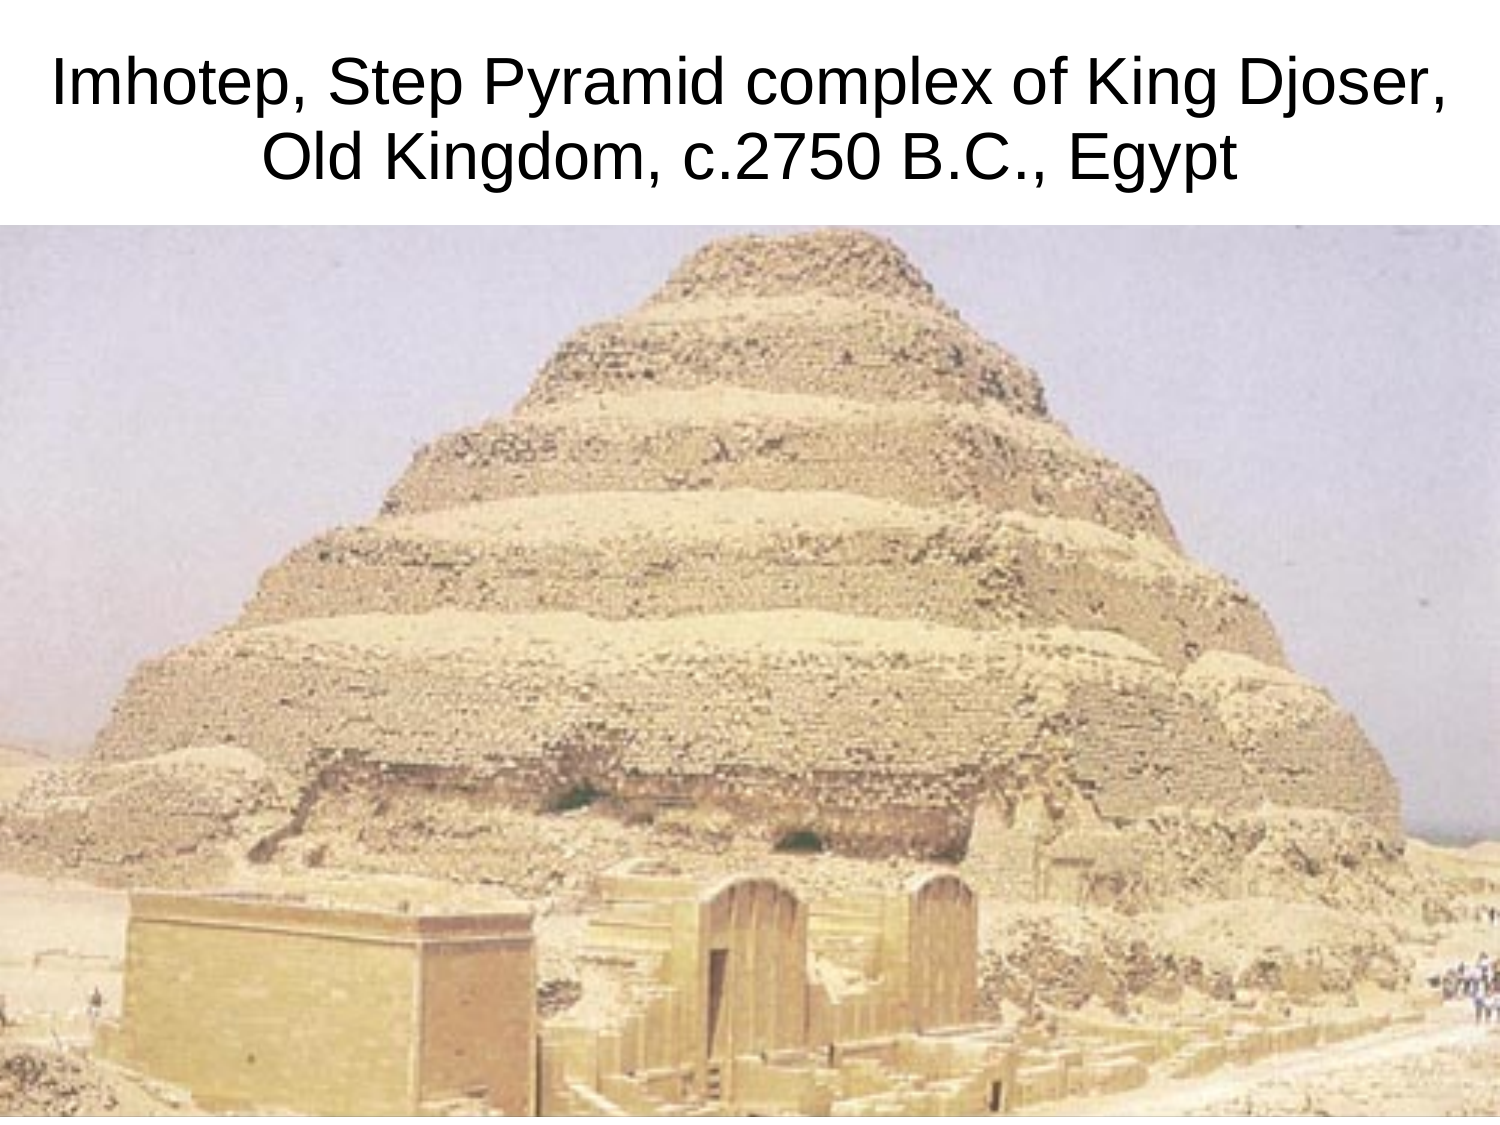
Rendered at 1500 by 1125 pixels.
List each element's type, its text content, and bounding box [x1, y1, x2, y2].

picture [0, 224, 1500, 1117]
title Imhotep, Step Pyramid complex of King Djoser, Old Kingdom, c.2750 B.C., Egypt [0, 24, 1500, 213]
